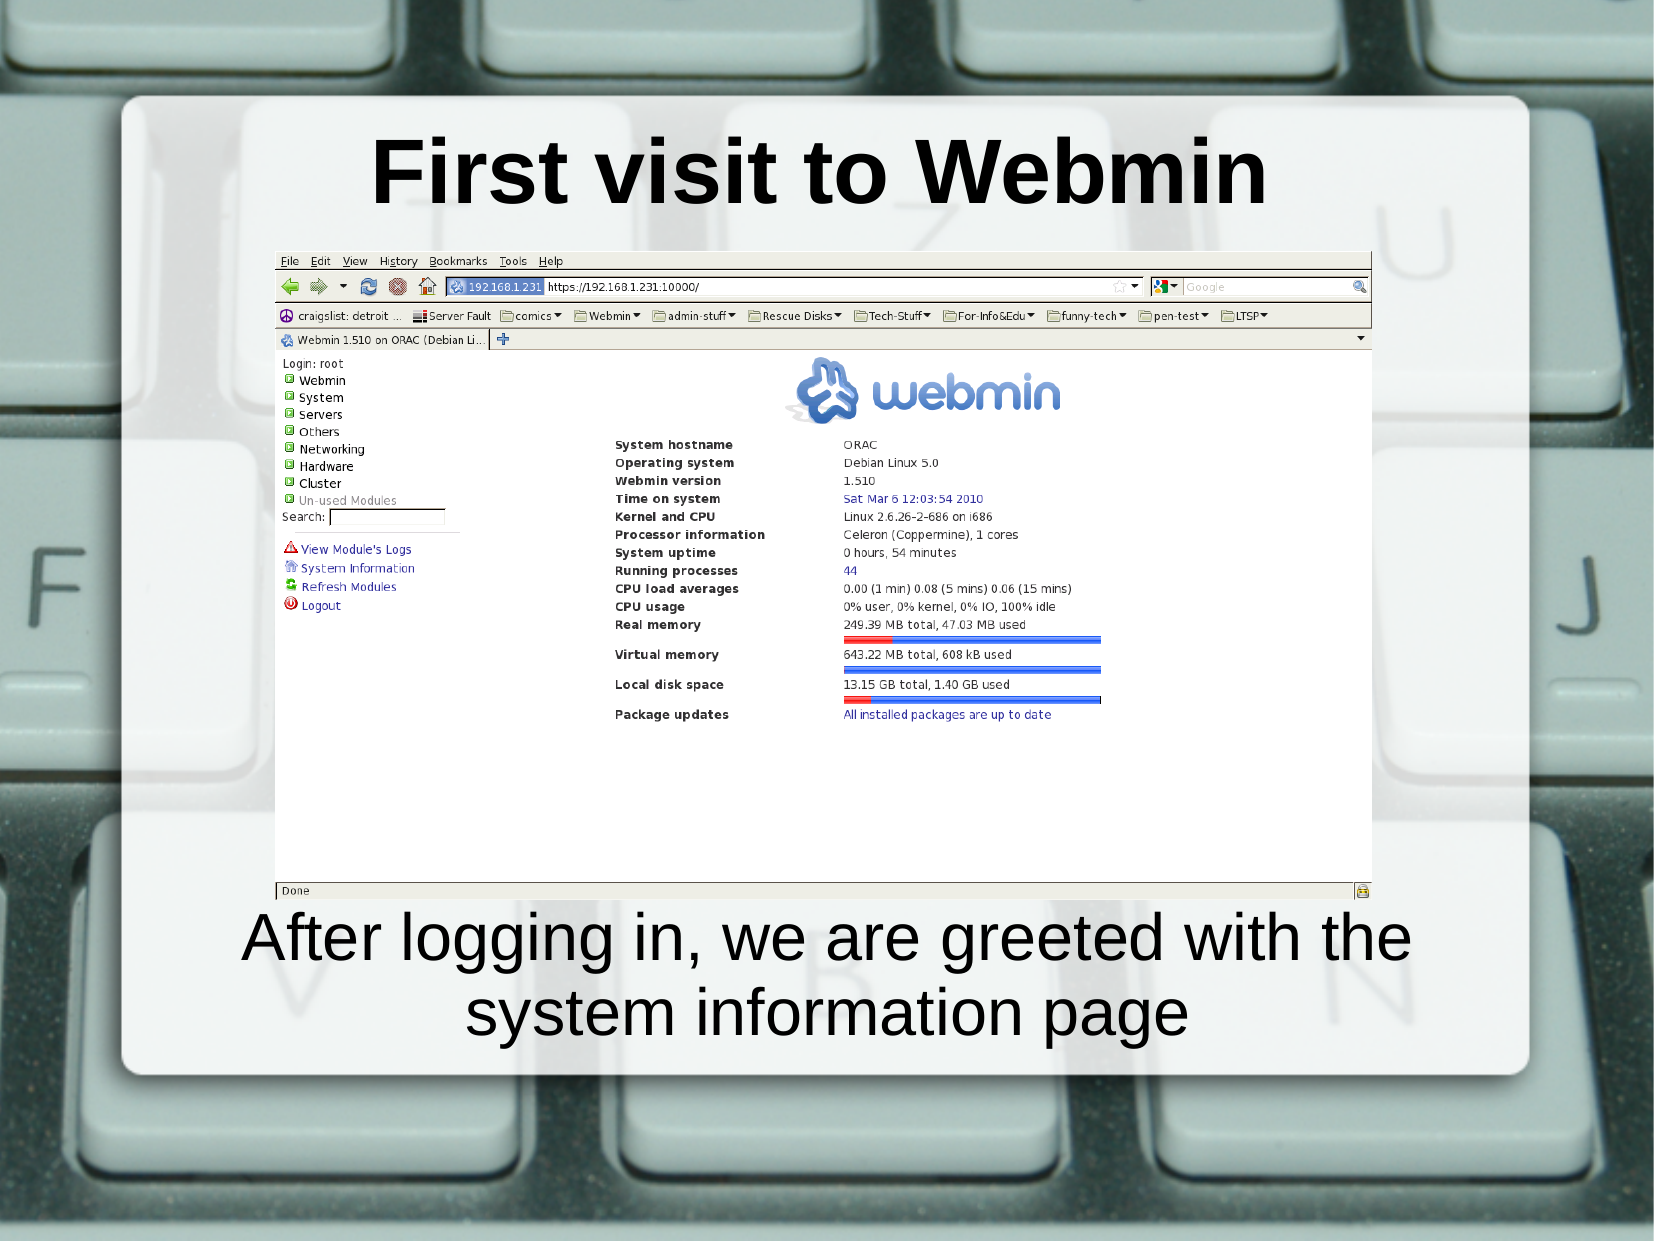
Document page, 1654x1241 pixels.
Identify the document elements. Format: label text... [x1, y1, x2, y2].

title First visit to Webmin [135, 112, 1506, 231]
picture [0, 0, 1654, 1241]
list After logging in, we are greeted with the system information page [150, 900, 1507, 1067]
